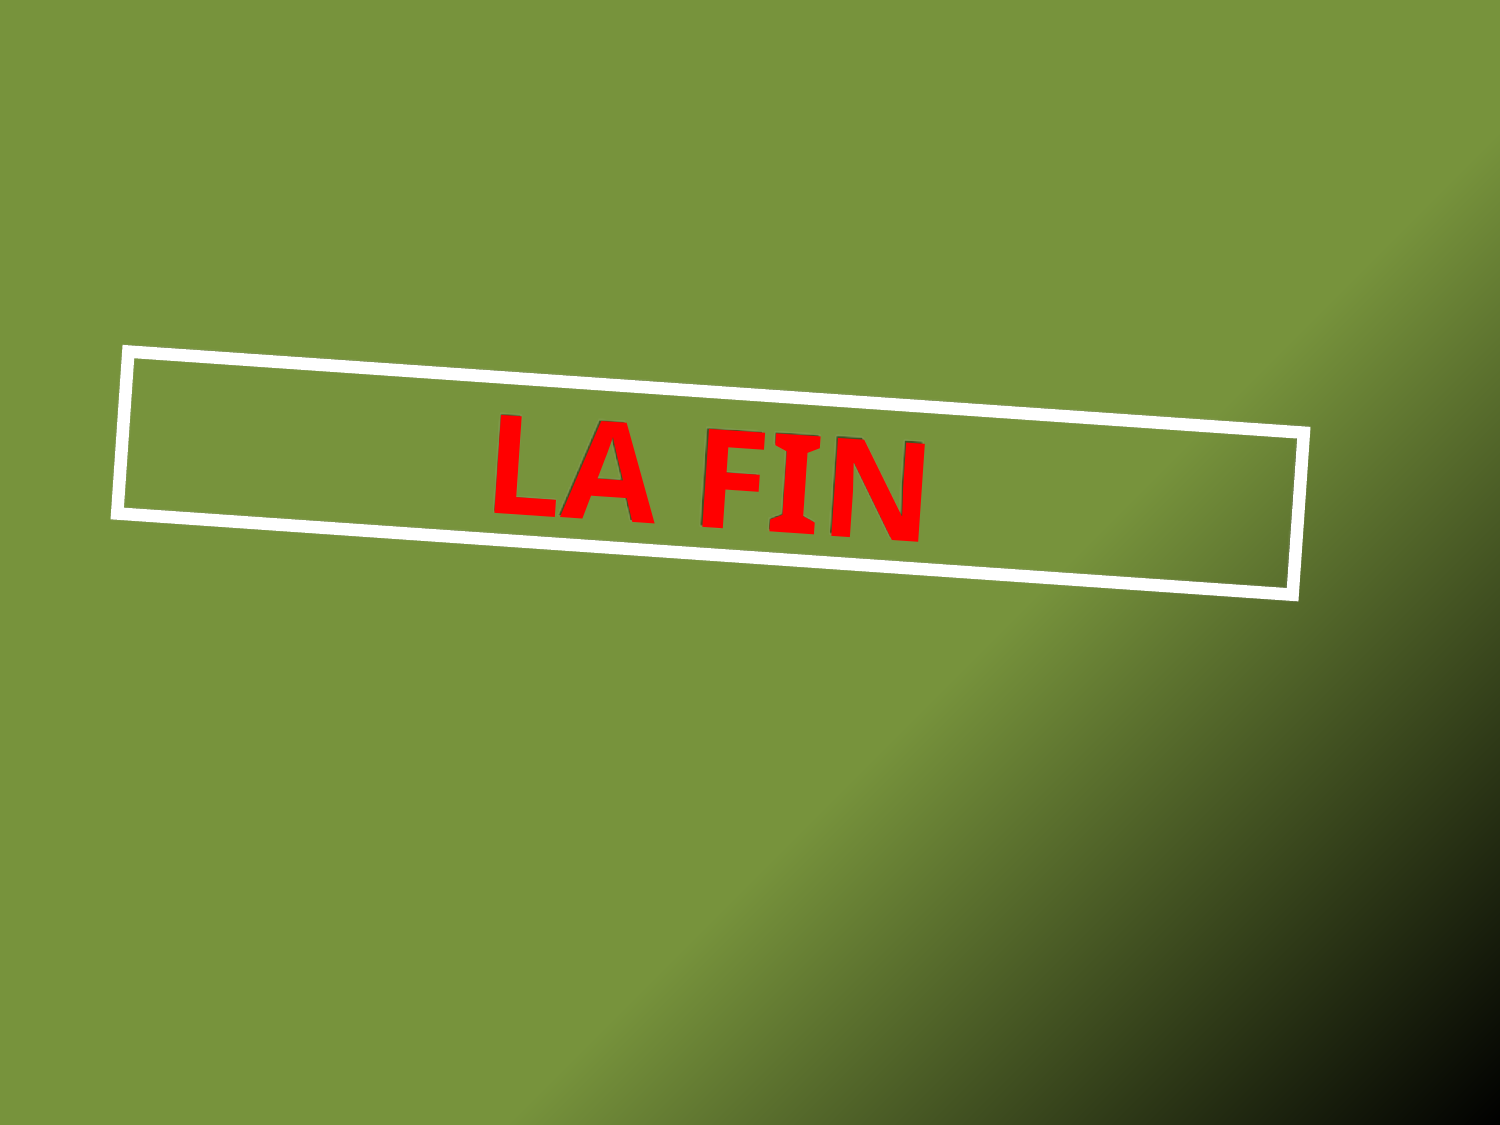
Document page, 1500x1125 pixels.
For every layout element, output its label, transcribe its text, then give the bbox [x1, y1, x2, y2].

title LA FIN [117, 351, 1304, 595]
